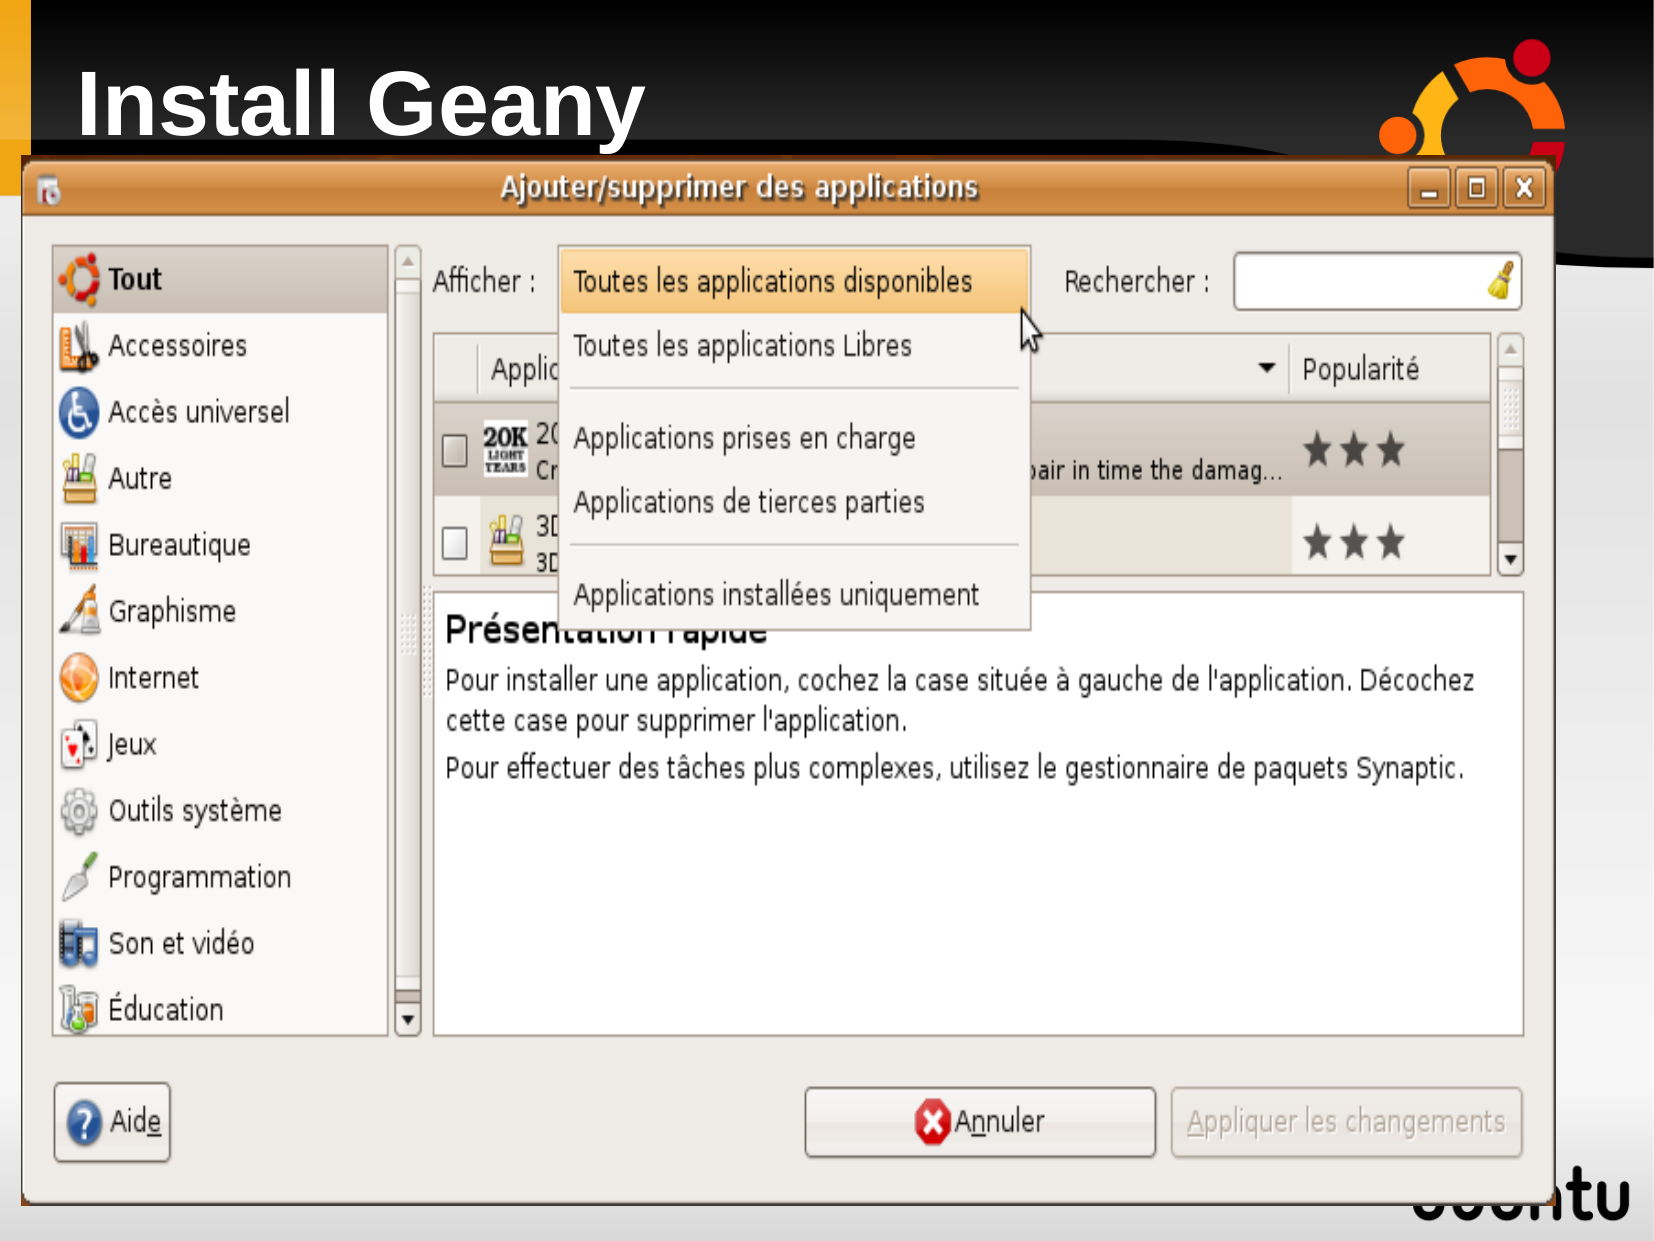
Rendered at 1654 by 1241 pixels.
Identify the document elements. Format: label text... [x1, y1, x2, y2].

title Install Geany [76, 7, 1565, 200]
picture [0, 0, 1654, 1241]
